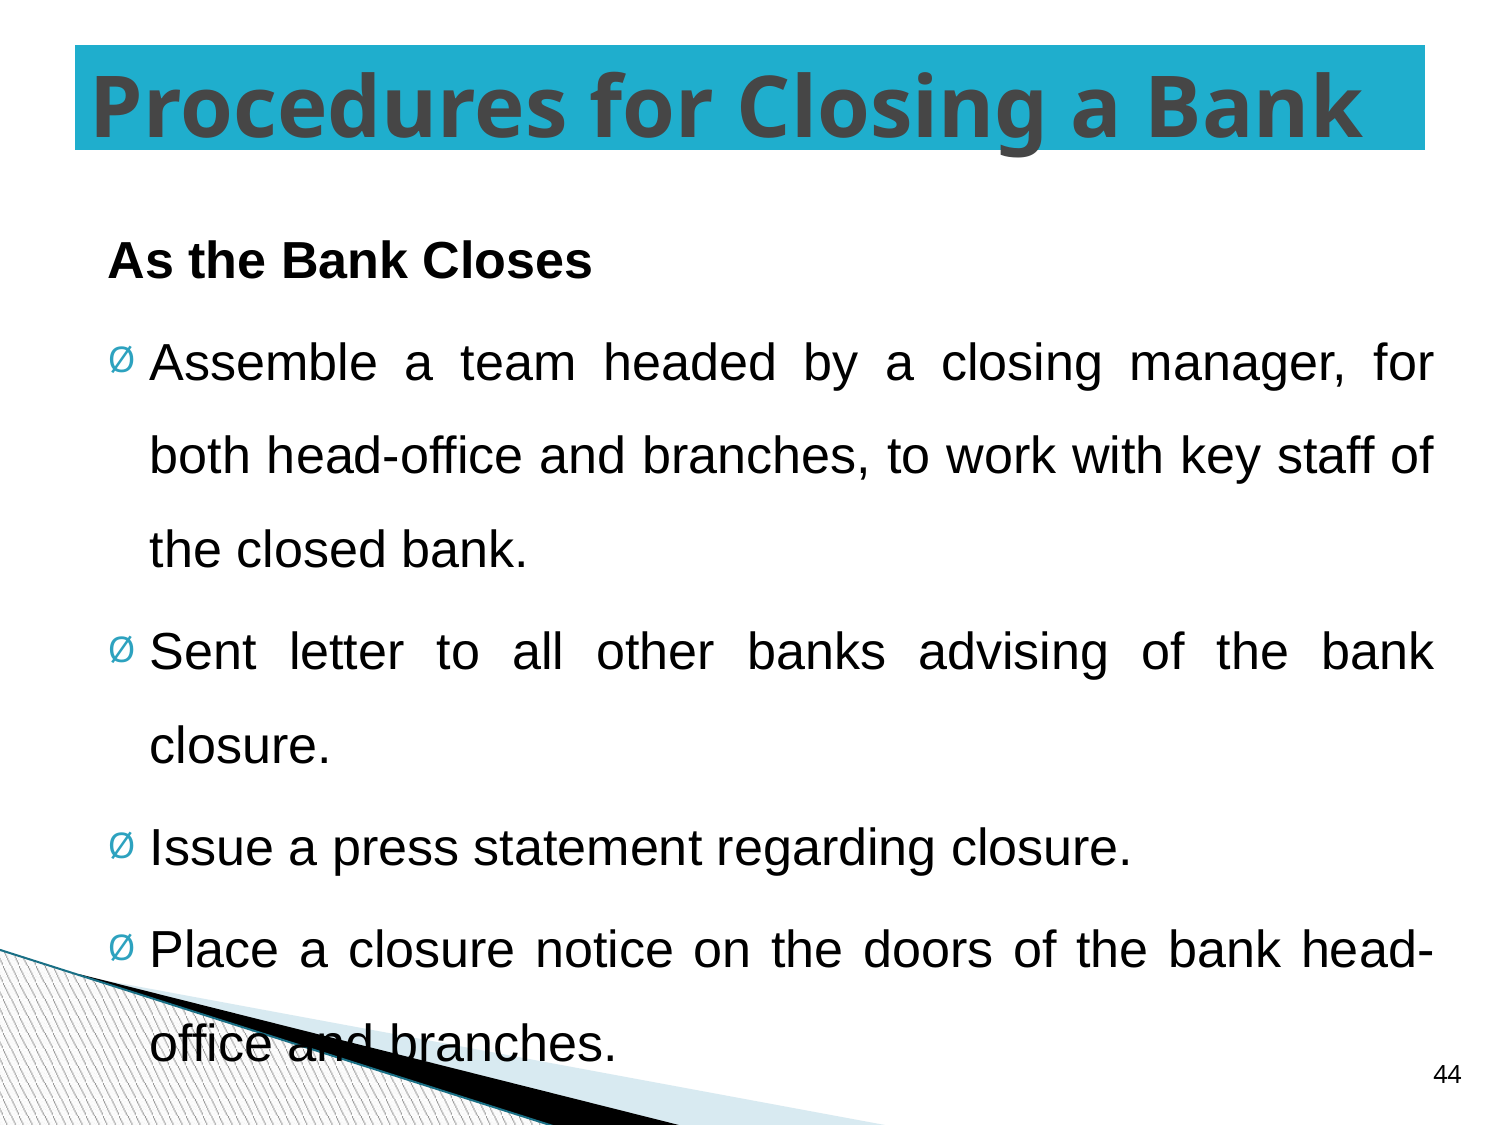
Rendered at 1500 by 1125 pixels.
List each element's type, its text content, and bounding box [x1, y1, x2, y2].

picture [0, 952, 543, 1125]
title Procedures for Closing a Bank [75, 45, 1425, 150]
slide_number <numéro> [1418, 1051, 1479, 1112]
list As the Bank Closes Assemble a team headed by a closing manager, for both head-office and branches, to work with key staff of the closed bank. Sent letter to all other banks advising of the bank closure. Issue a press statement regarding closure. Place a closure notice on the doors of the bank head-office and branches. Produce a balance sheet that reflects a reasonably accurate financial statement of the bank as at date of closure. This report serves as the opening entries if there is an assuming institution. Verify cash on hand (tellers and vaults) and secure all cash areas. [75, 187, 1450, 1075]
